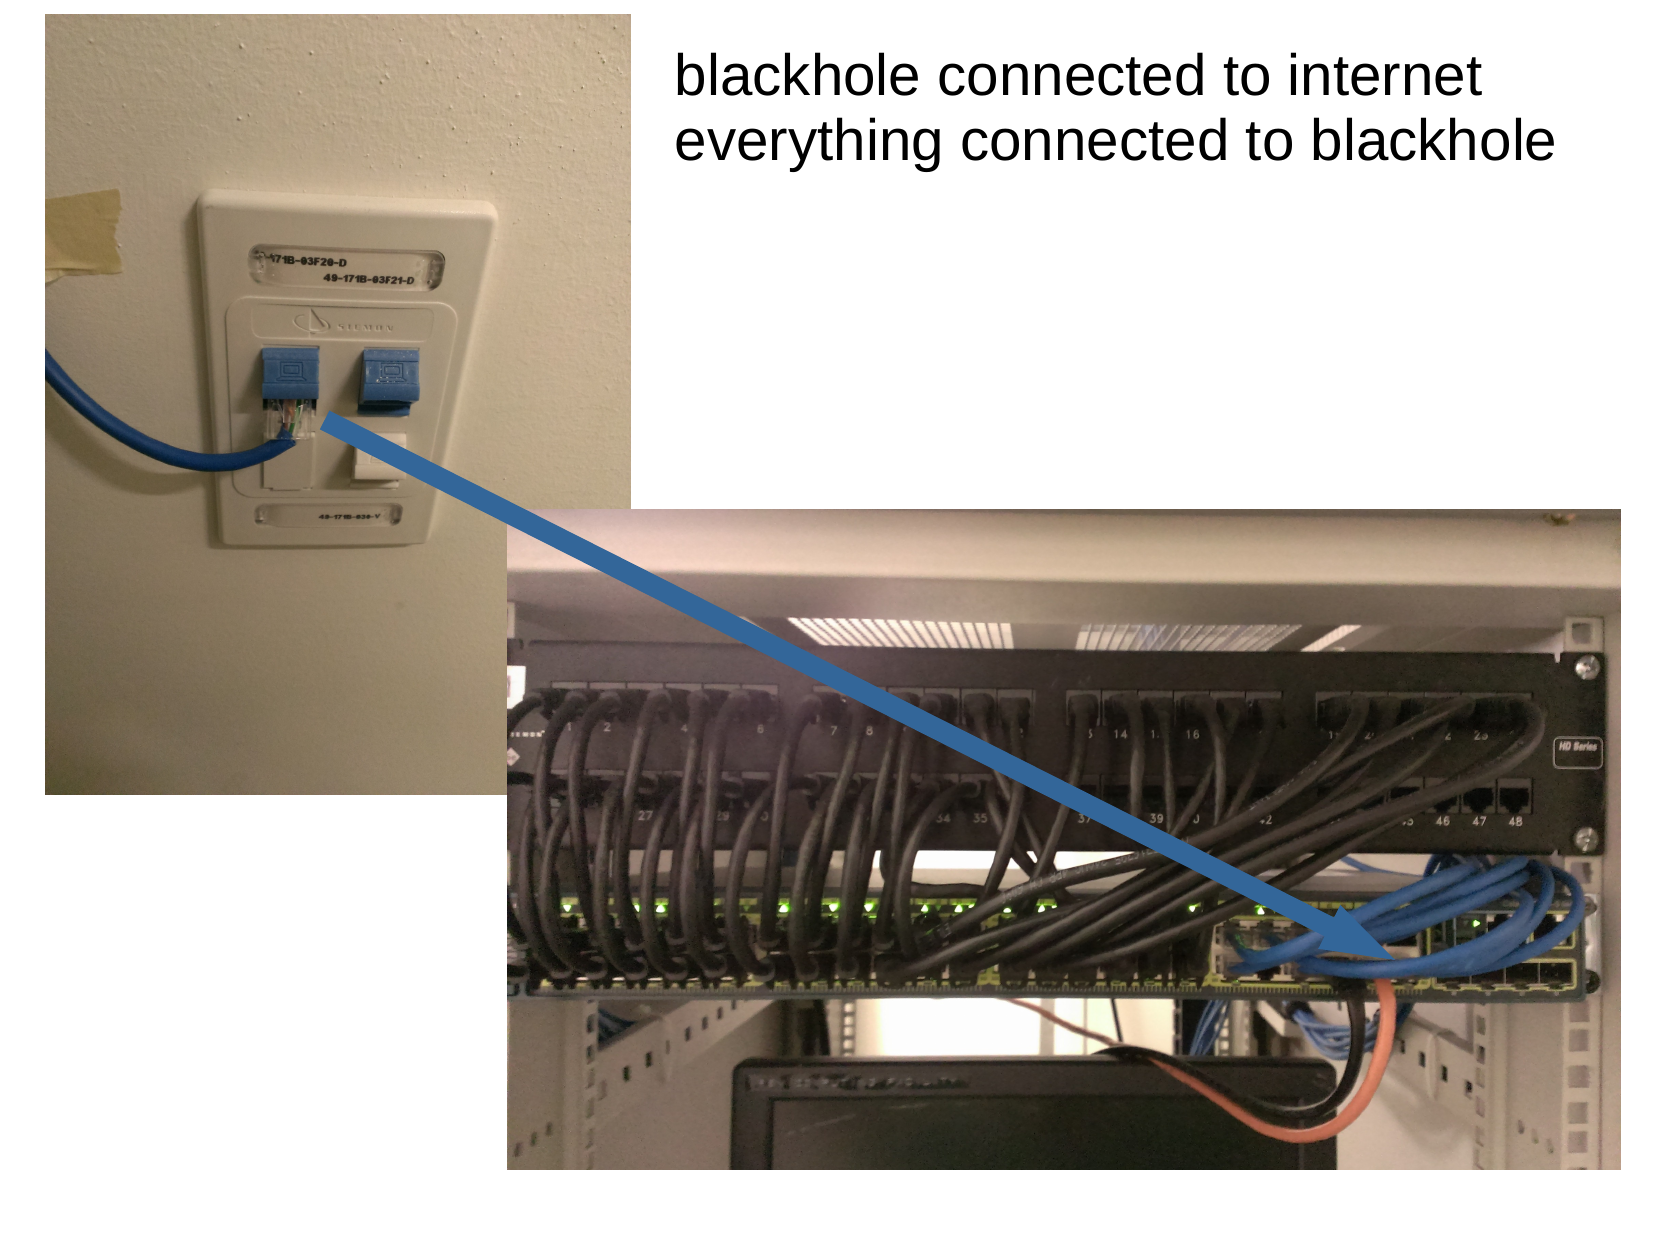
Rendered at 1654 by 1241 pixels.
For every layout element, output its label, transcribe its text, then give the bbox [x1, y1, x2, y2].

text_box blackhole connected to internet everything connected to blackhole [660, 35, 1621, 181]
picture [45, 14, 1621, 1171]
